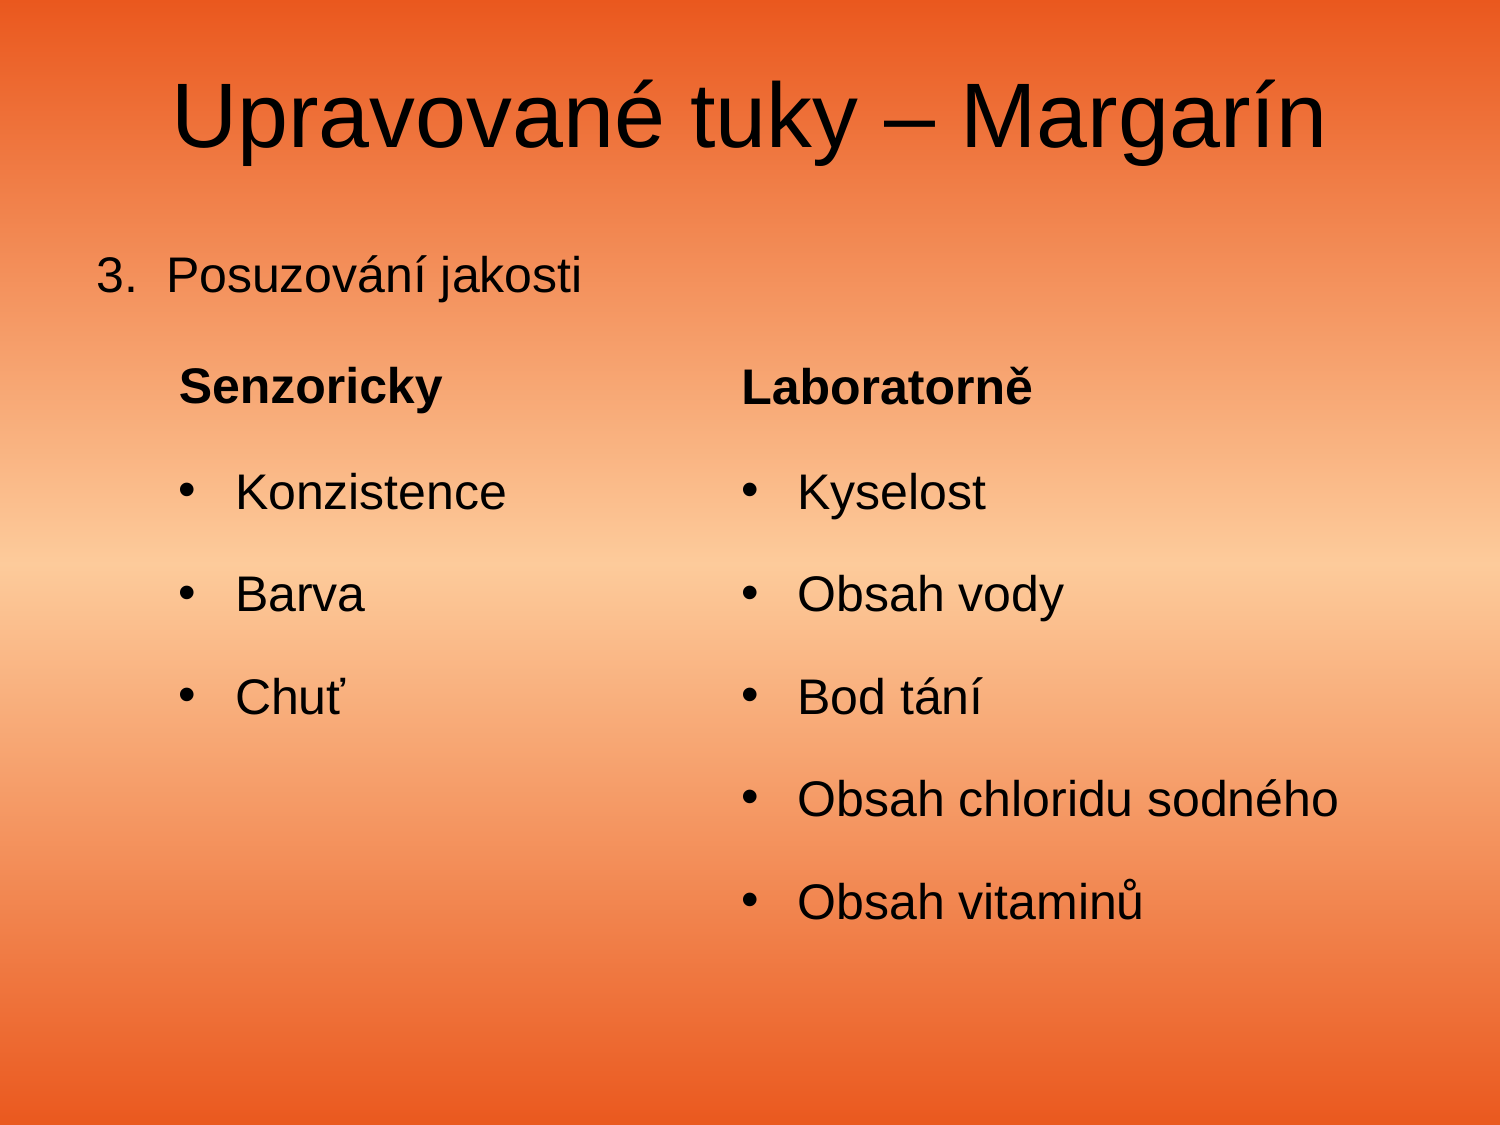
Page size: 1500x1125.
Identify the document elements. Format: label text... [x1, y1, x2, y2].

list Laboratorně [726, 292, 1336, 421]
list Kyselost Obsah vody Bod tání Obsah chloridu sodného Obsah vitaminů [726, 421, 1395, 965]
title Upravované tuky – Margarín [75, 45, 1426, 176]
list Senzoricky [163, 316, 680, 422]
text_box 3. Posuzování jakosti [81, 234, 797, 310]
list Konzistence Barva Chuť [163, 421, 657, 973]
